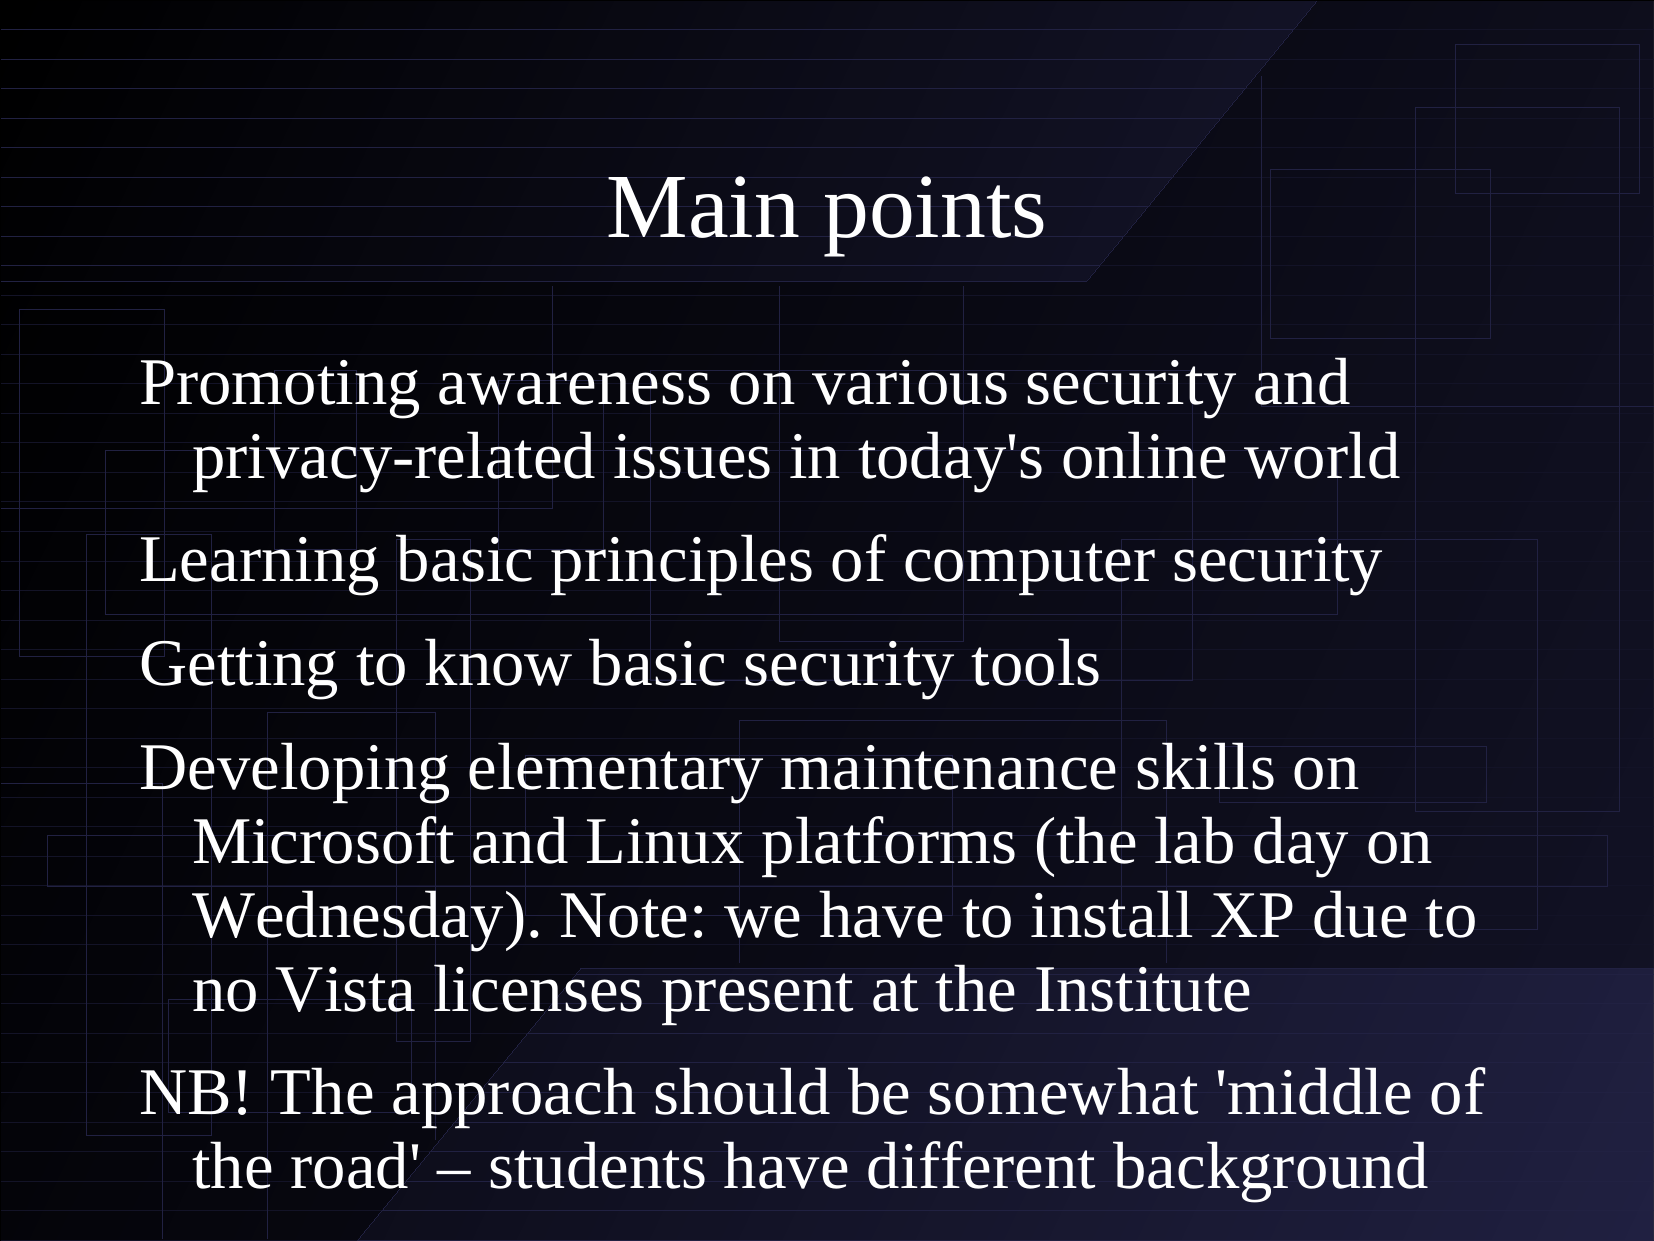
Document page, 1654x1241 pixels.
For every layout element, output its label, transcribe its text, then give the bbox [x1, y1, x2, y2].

list Promoting awareness on various security and privacy-related issues in today's online world Learning basic principles of computer security Getting to know basic security tools Developing elementary maintenance skills on Microsoft and Linux platforms (the lab day on Wednesday). Note: we have to install XP due to no Vista licenses present at the Institute NB! The approach should be somewhat 'middle of the road' – students have different background [121, 344, 1534, 1204]
title Main points [121, 102, 1534, 311]
